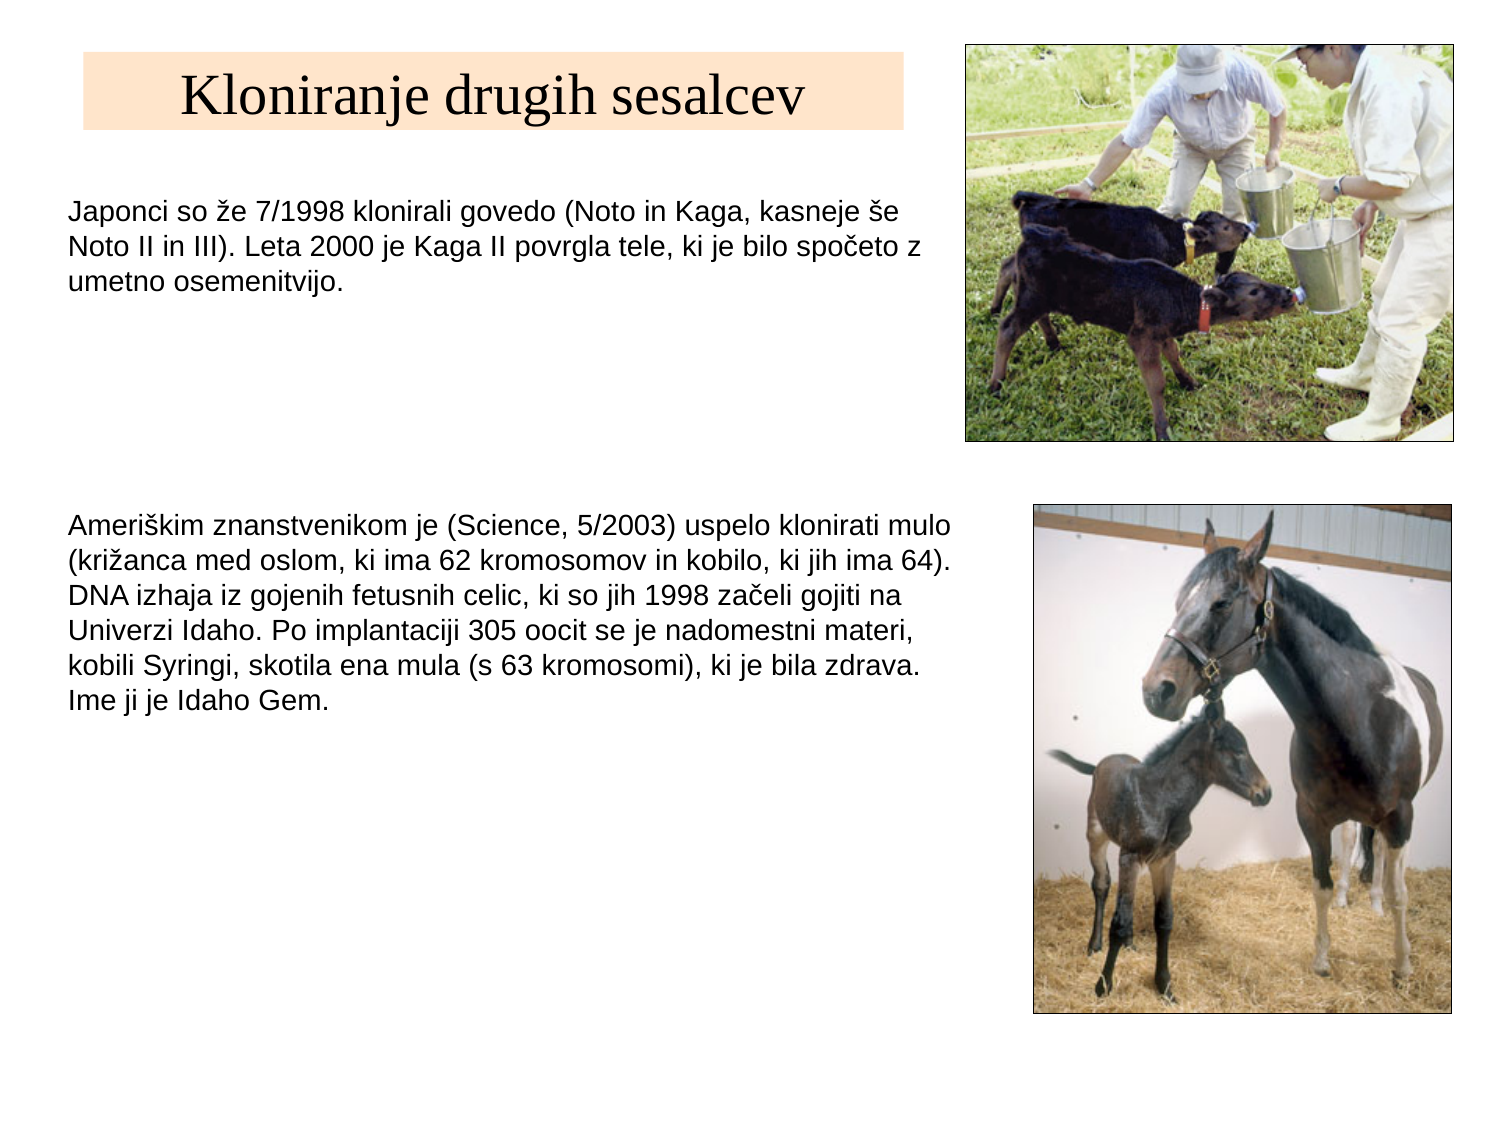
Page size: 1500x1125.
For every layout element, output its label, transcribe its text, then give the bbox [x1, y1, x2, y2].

picture [965, 44, 1454, 442]
picture [1033, 504, 1451, 1013]
text_box Kloniranje drugih sesalcev [83, 51, 904, 130]
text_box Japonci so že 7/1998 klonirali govedo (Noto in Kaga, kasneje še Noto II in III). Leta 2000 je Kaga II povrgla tele, ki je bilo spočeto z umetno osemenitvijo. Ameriškim znanstvenikom je (Science, 5/2003) uspelo klonirati mulo (križanca med oslom, ki ima 62 kromosomov in kobilo, ki jih ima 64). DNA izhaja iz gojenih fetusnih celic, ki so jih 1998 začeli gojiti na Univerzi Idaho. Po implantaciji 305 oocit se je nadomestni materi, kobili Syringi, skotila ena mula (s 63 kromosomi), ki je bila zdrava. Ime ji je Idaho Gem. [53, 184, 1436, 724]
